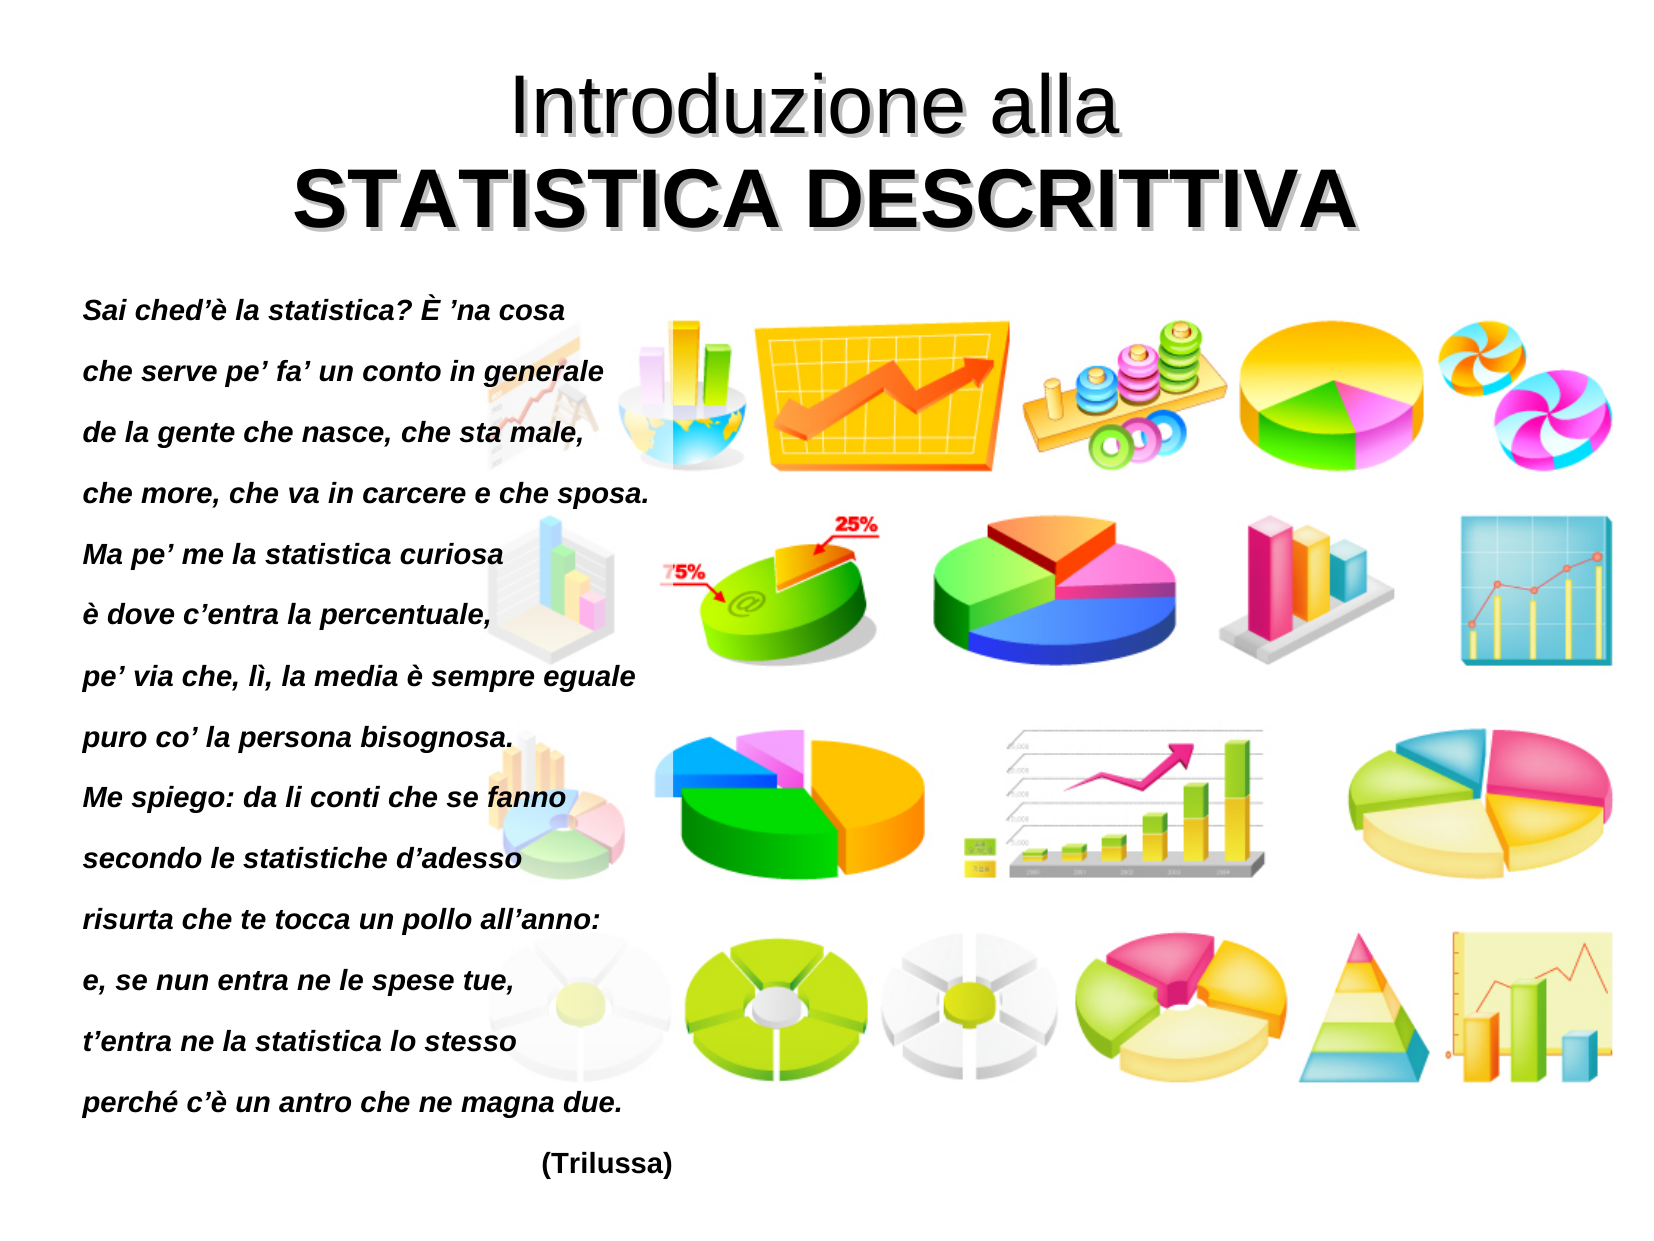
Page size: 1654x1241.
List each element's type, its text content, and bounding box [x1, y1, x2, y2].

picture [454, 277, 1630, 1123]
title Introduzione alla STATISTICA DESCRITTIVA [82, 49, 1570, 256]
list Sai ched’è la statistica? È ’na cosa che serve pe’ fa’ un conto in generale de la gente che nasce, che sta male, che more, che va in carcere e che sposa. Ma pe’ me la statistica curiosa è dove c’entra la percentuale, pe’ via che, lì, la media è sempre eguale puro co’ la persona bisognosa. Me spiego: da li conti che se fanno secondo le statistiche d’adesso risurta che te tocca un pollo all’anno: e, se nun entra ne le spese tue, t’entra ne la statistica lo stesso perché c’è un antro che ne magna due. (Trilussa) [82, 290, 674, 1182]
